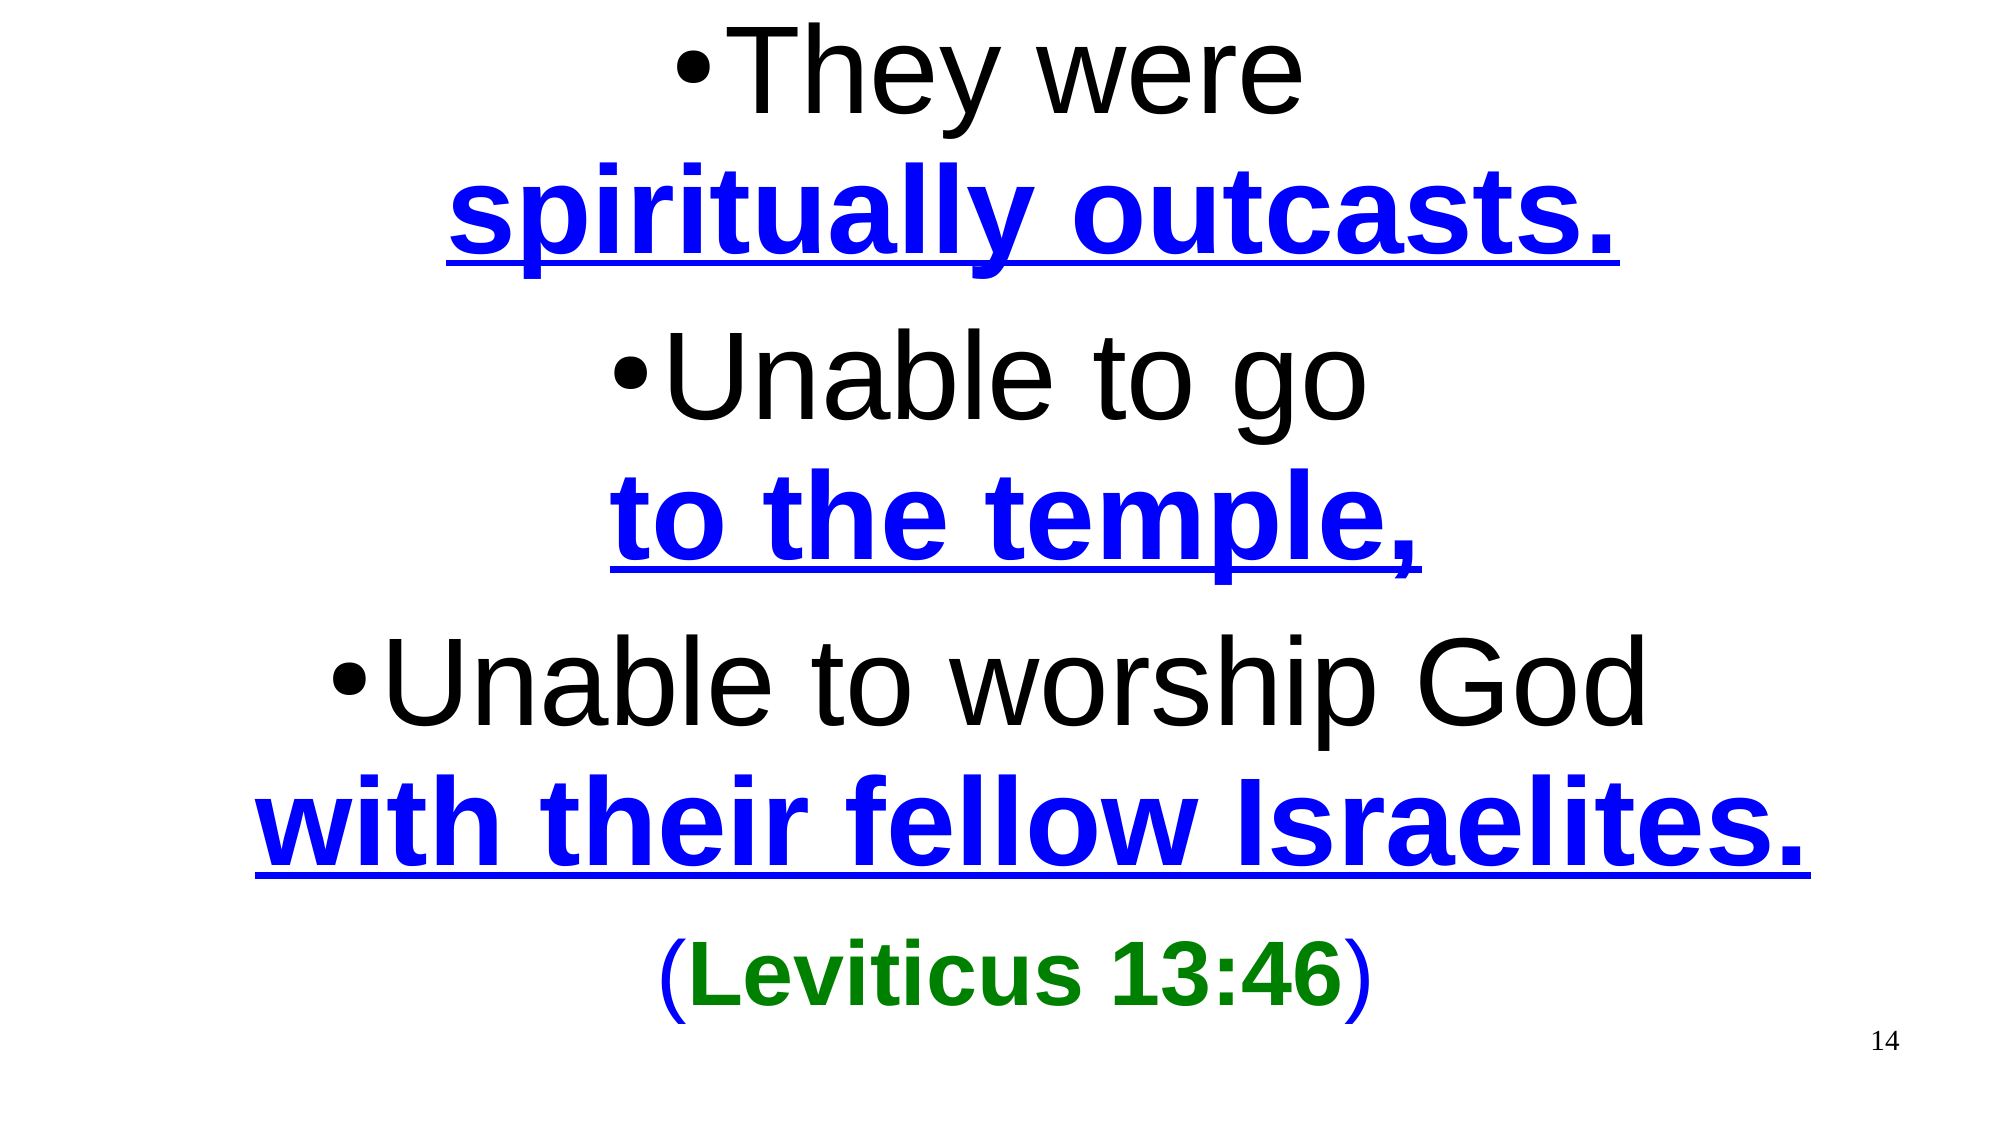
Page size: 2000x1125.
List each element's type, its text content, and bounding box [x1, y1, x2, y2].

list They were spiritually outcasts. Unable to go to the temple, Unable to worship God with their fellow Israelites. (Leviticus 13:46) [0, 0, 1996, 1123]
